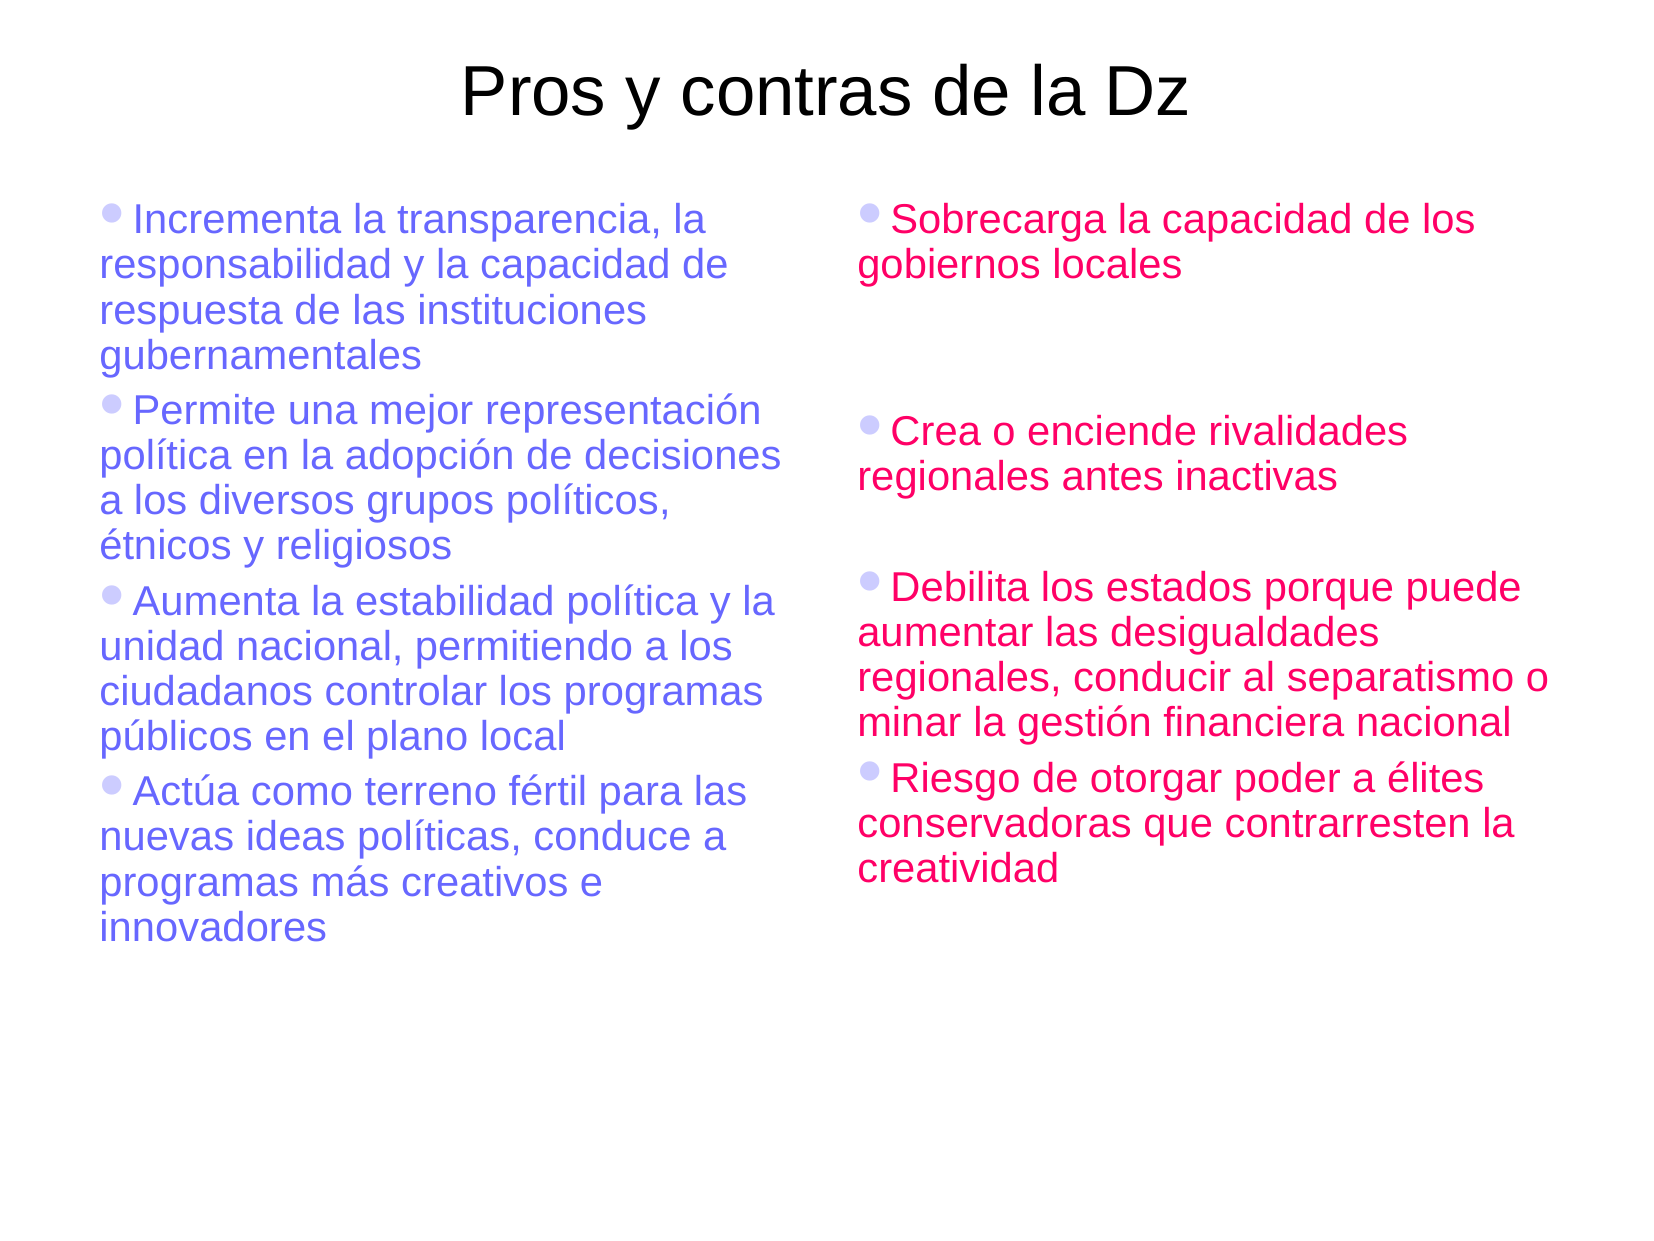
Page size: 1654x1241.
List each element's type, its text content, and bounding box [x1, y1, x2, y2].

list Incrementa la transparencia, la responsabilidad y la capacidad de respuesta de las instituciones gubernamentales Permite una mejor representación política en la adopción de decisiones a los diversos grupos políticos, étnicos y religiosos Aumenta la estabilidad política y la unidad nacional, permitiendo a los ciudadanos controlar los programas públicos en el plano local Actúa como terreno fértil para las nuevas ideas políticas, conduce a programas más creativos e innovadores [84, 190, 815, 1154]
list Sobrecarga la capacidad de los gobiernos locales Crea o enciende rivalidades regionales antes inactivas Debilita los estados porque puede aumentar las desigualdades regionales, conducir al separatismo o minar la gestión financiera nacional Riesgo de otorgar poder a élites conservadoras que contrarresten la creatividad [842, 190, 1573, 1154]
title Pros y contras de la Dz [82, 32, 1571, 143]
